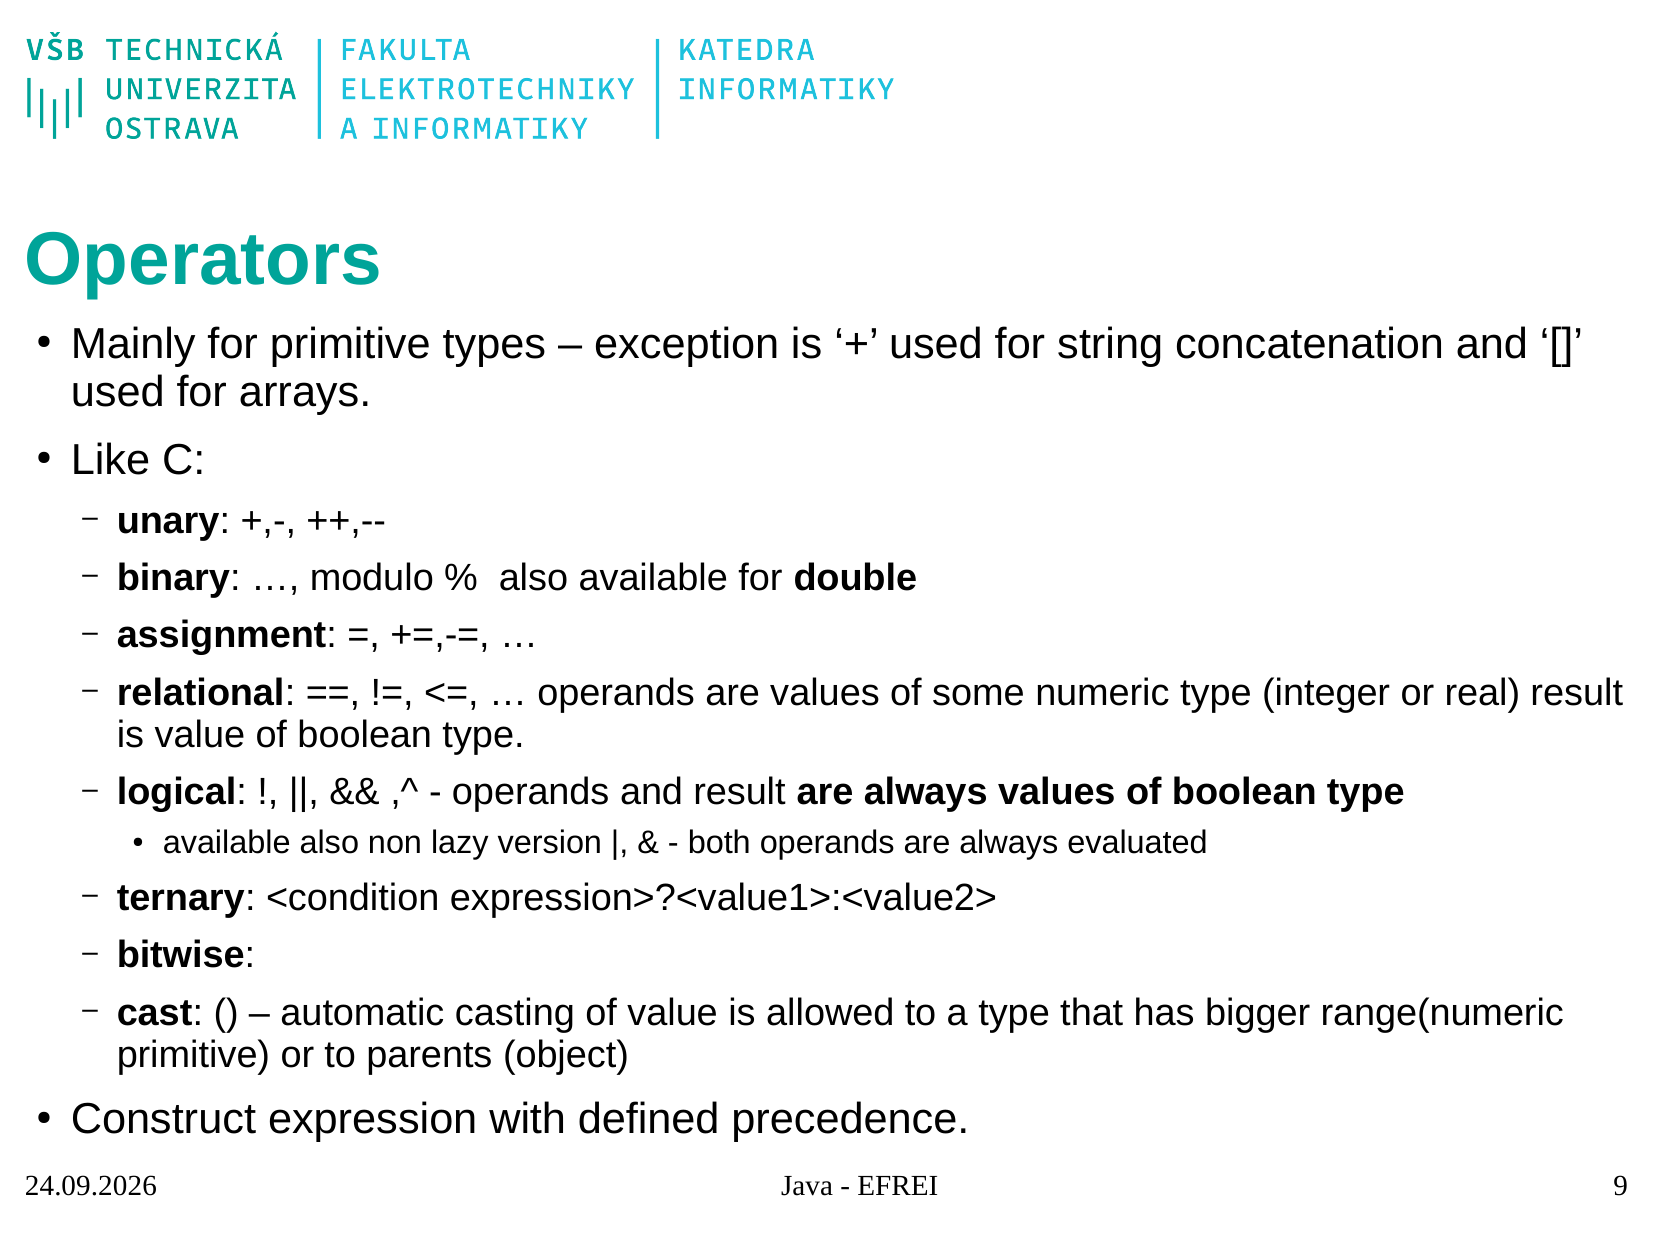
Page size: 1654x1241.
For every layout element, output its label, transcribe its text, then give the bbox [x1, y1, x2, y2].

title Operators [24, 169, 1629, 300]
picture [26, 31, 894, 139]
list Mainly for primitive types – exception is ‘+’ used for string concatenation and ‘[]’ used for arrays. Like C: unary: +,-, ++,-- binary: …, modulo % also available for double assignment: =, +=,-=, … relational: ==, !=, <=, … operands are values of some numeric type (integer or real) result is value of boolean type. logical: !, ||, && ,^ - operands and result are always values of boolean type available also non lazy version |, & - both operands are always evaluated ternary: <condition expression>?<value1>:<value2> bitwise: cast: () – automatic casting of value is allowed to a type that has bigger range(numeric primitive) or to parents (object) Construct expression with defined precedence. [24, 318, 1629, 1146]
